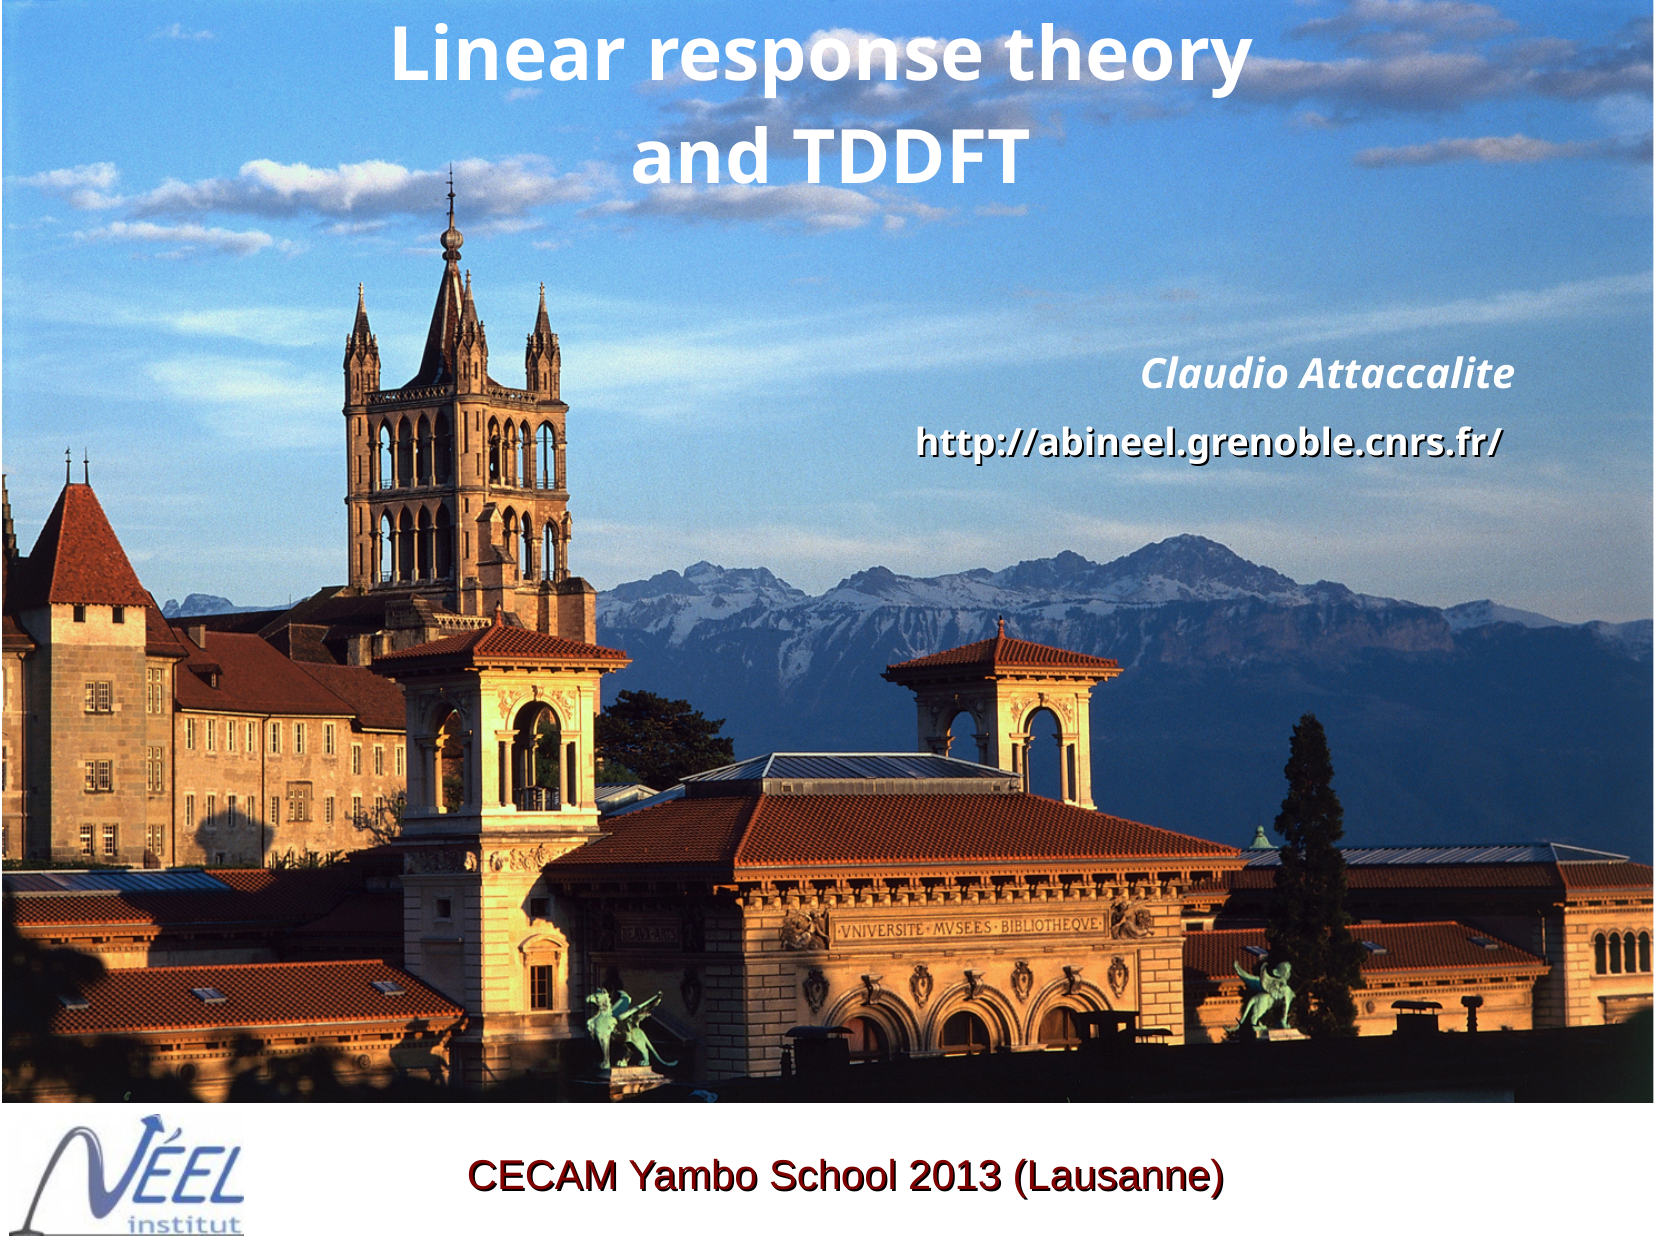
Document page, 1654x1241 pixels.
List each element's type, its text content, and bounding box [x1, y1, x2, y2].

picture [2, 0, 1654, 1103]
picture [9, 1114, 244, 1236]
text_box Linear response theory and TDDFT [5, 0, 1654, 583]
text_box CECAM Yambo School 2013 (Lausanne) [283, 1144, 1409, 1206]
